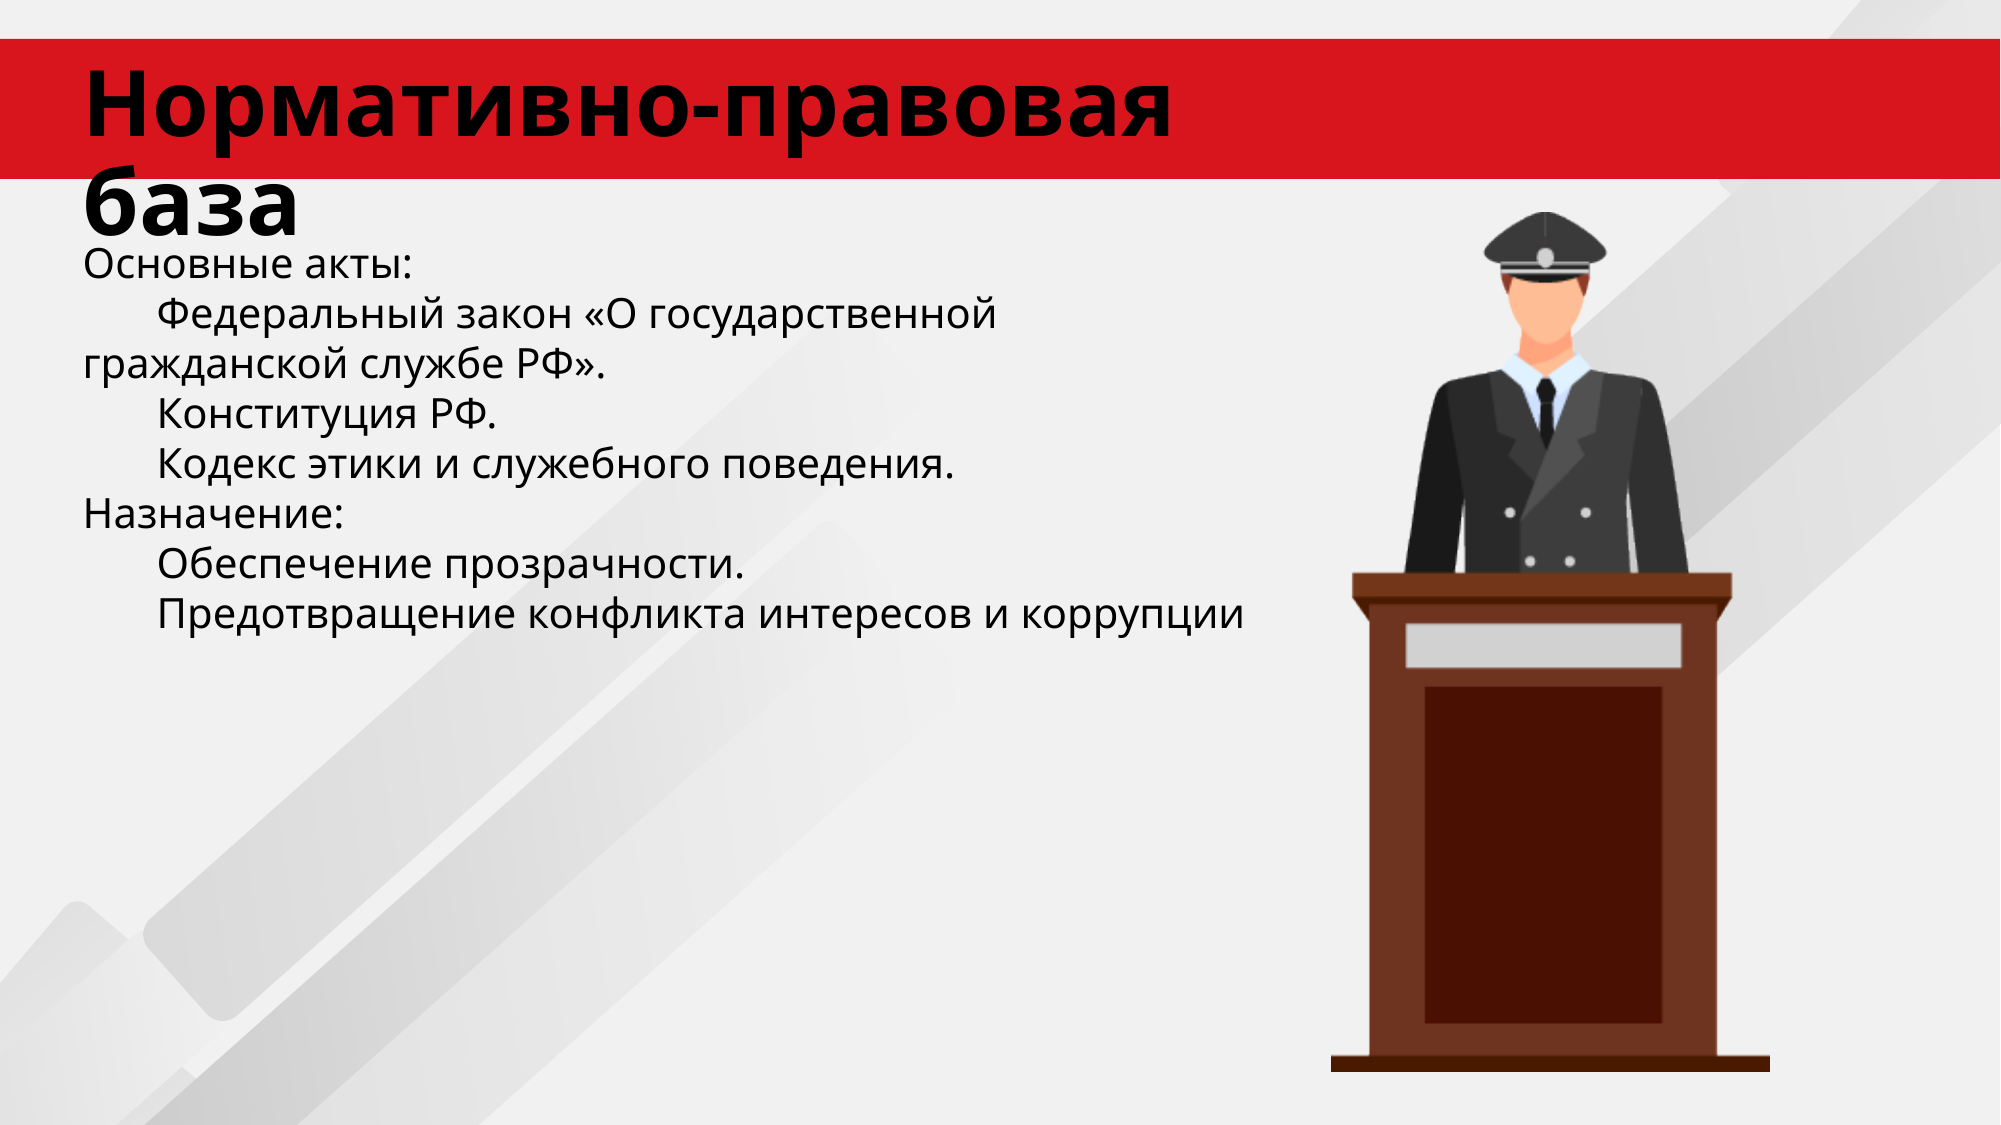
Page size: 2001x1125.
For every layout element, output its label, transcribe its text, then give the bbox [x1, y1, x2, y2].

text_box [0, 38, 2000, 179]
picture [1331, 212, 1770, 1072]
text_box Основные акты: Федеральный закон «О государственной гражданской службе РФ». Конституция РФ. Кодекс этики и служебного поведения. Назначение: Обеспечение прозрачности. Предотвращение конфликта интересов и коррупции [68, 229, 1279, 645]
text_box Нормативно-правовая база [67, 50, 1321, 198]
